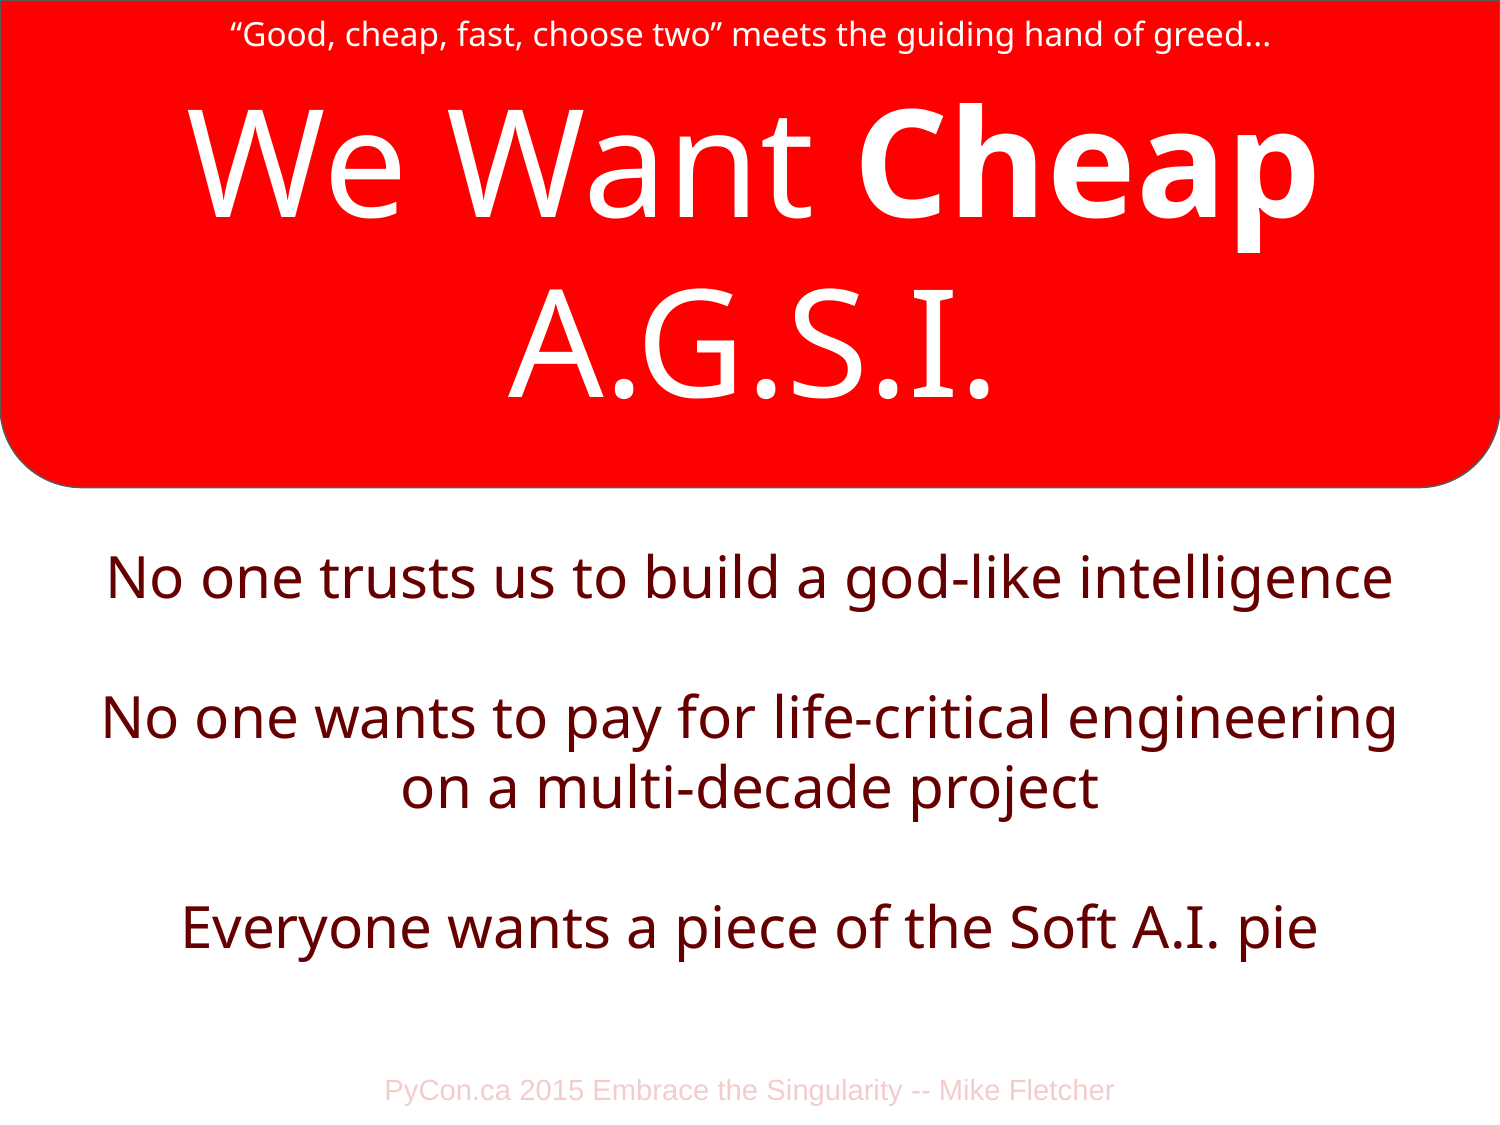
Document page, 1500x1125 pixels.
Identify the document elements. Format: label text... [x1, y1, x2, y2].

subtitle “Good, cheap, fast, choose two” meets the guiding hand of greed... [1, 0, 1500, 65]
title We Want Cheap A.G.S.I. [28, 65, 1480, 488]
subtitle No one trusts us to build a god-like intelligence No one wants to pay for life-critical engineering on a multi-decade project Everyone wants a piece of the Soft A.I. pie [0, 525, 1500, 1107]
